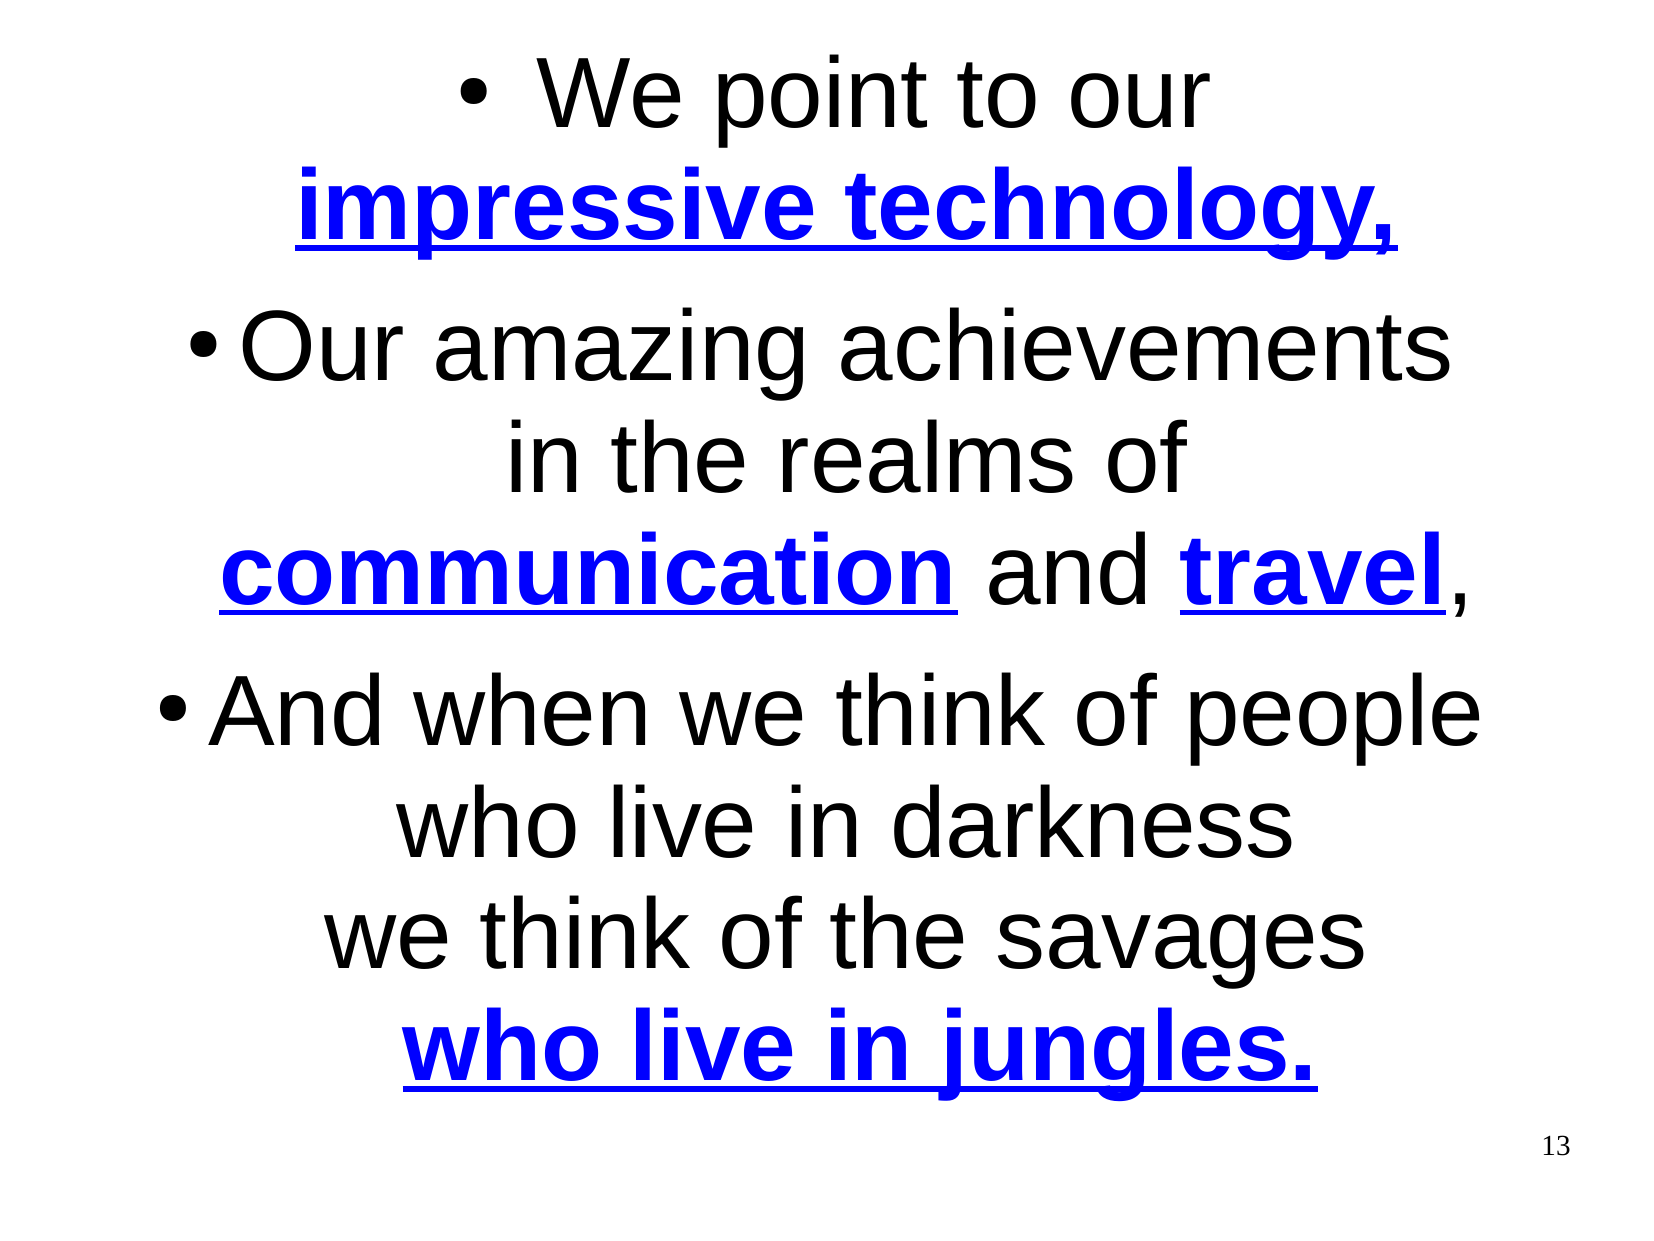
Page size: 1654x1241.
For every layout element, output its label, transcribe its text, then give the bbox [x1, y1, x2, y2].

list We point to our impressive technology, Our amazing achievements in the realms of communication and travel, And when we think of people who live in darkness we think of the savages who live in jungles. [37, 37, 1613, 1238]
